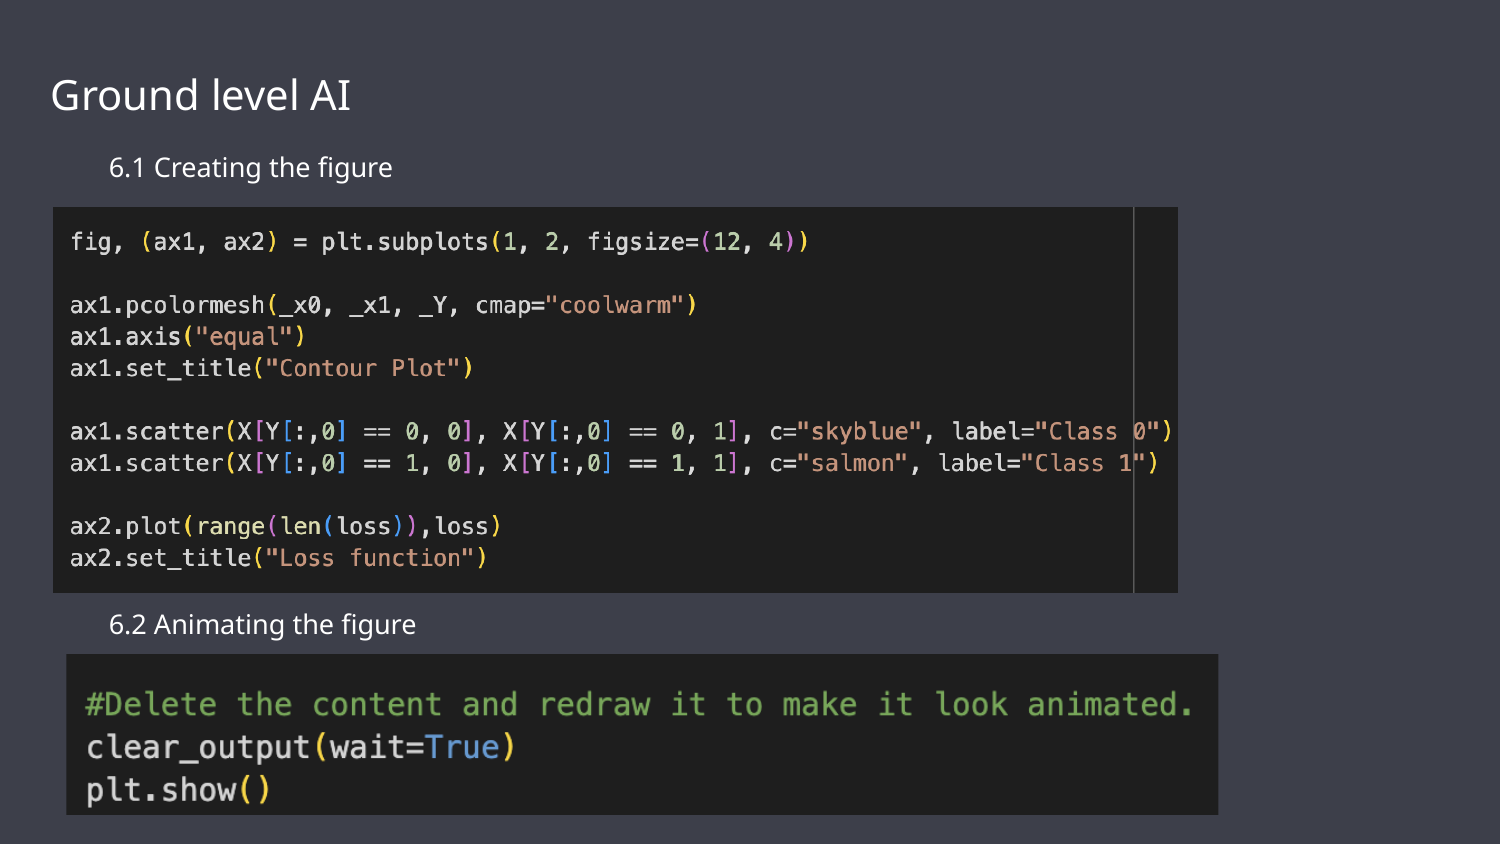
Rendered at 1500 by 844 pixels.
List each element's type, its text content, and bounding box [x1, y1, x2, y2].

picture [53, 207, 1178, 593]
text_box 6.1 Creating the figure [93, 135, 565, 207]
text_box 6.2 Animating the figure [93, 593, 565, 654]
picture [66, 654, 1219, 815]
text_box Ground level AI [35, 53, 460, 120]
